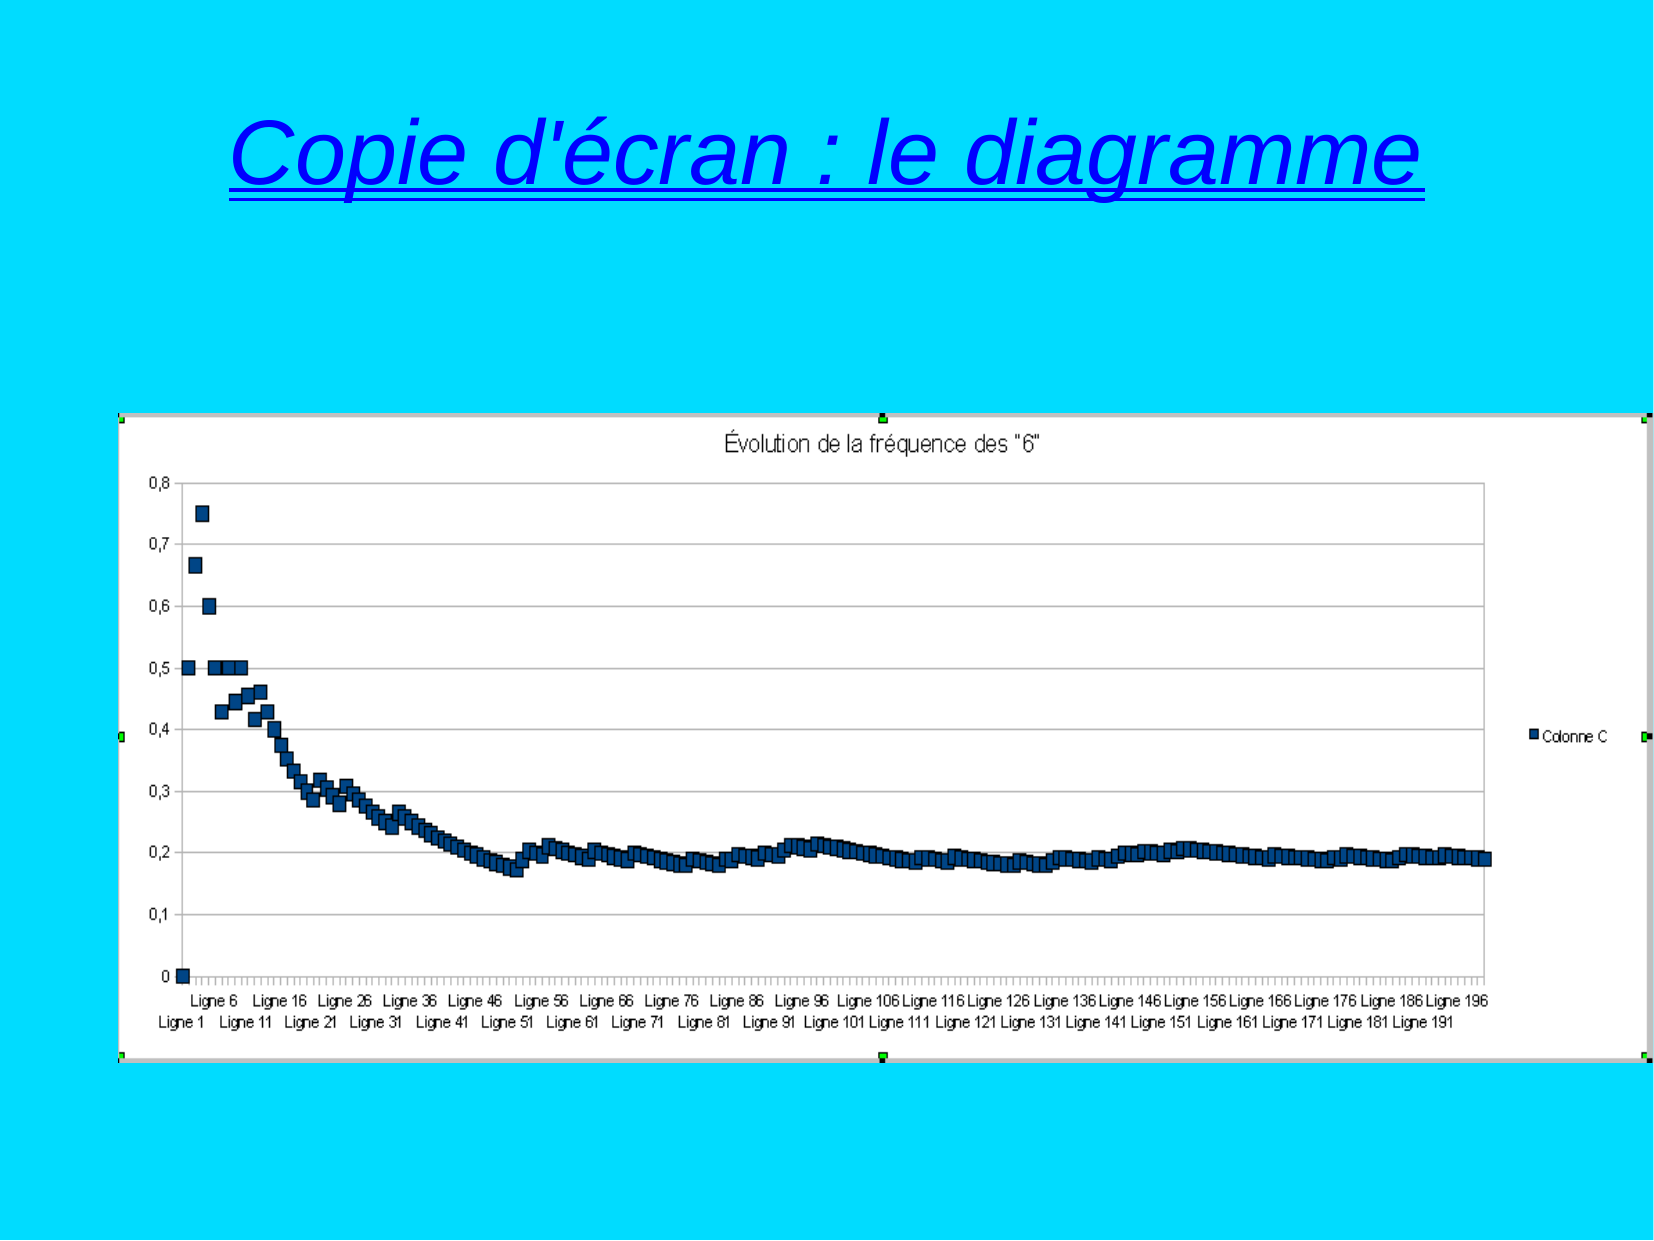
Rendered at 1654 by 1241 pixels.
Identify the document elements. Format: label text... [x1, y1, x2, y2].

title Copie d'écran : le diagramme [82, 49, 1571, 257]
picture [118, 413, 1654, 1063]
